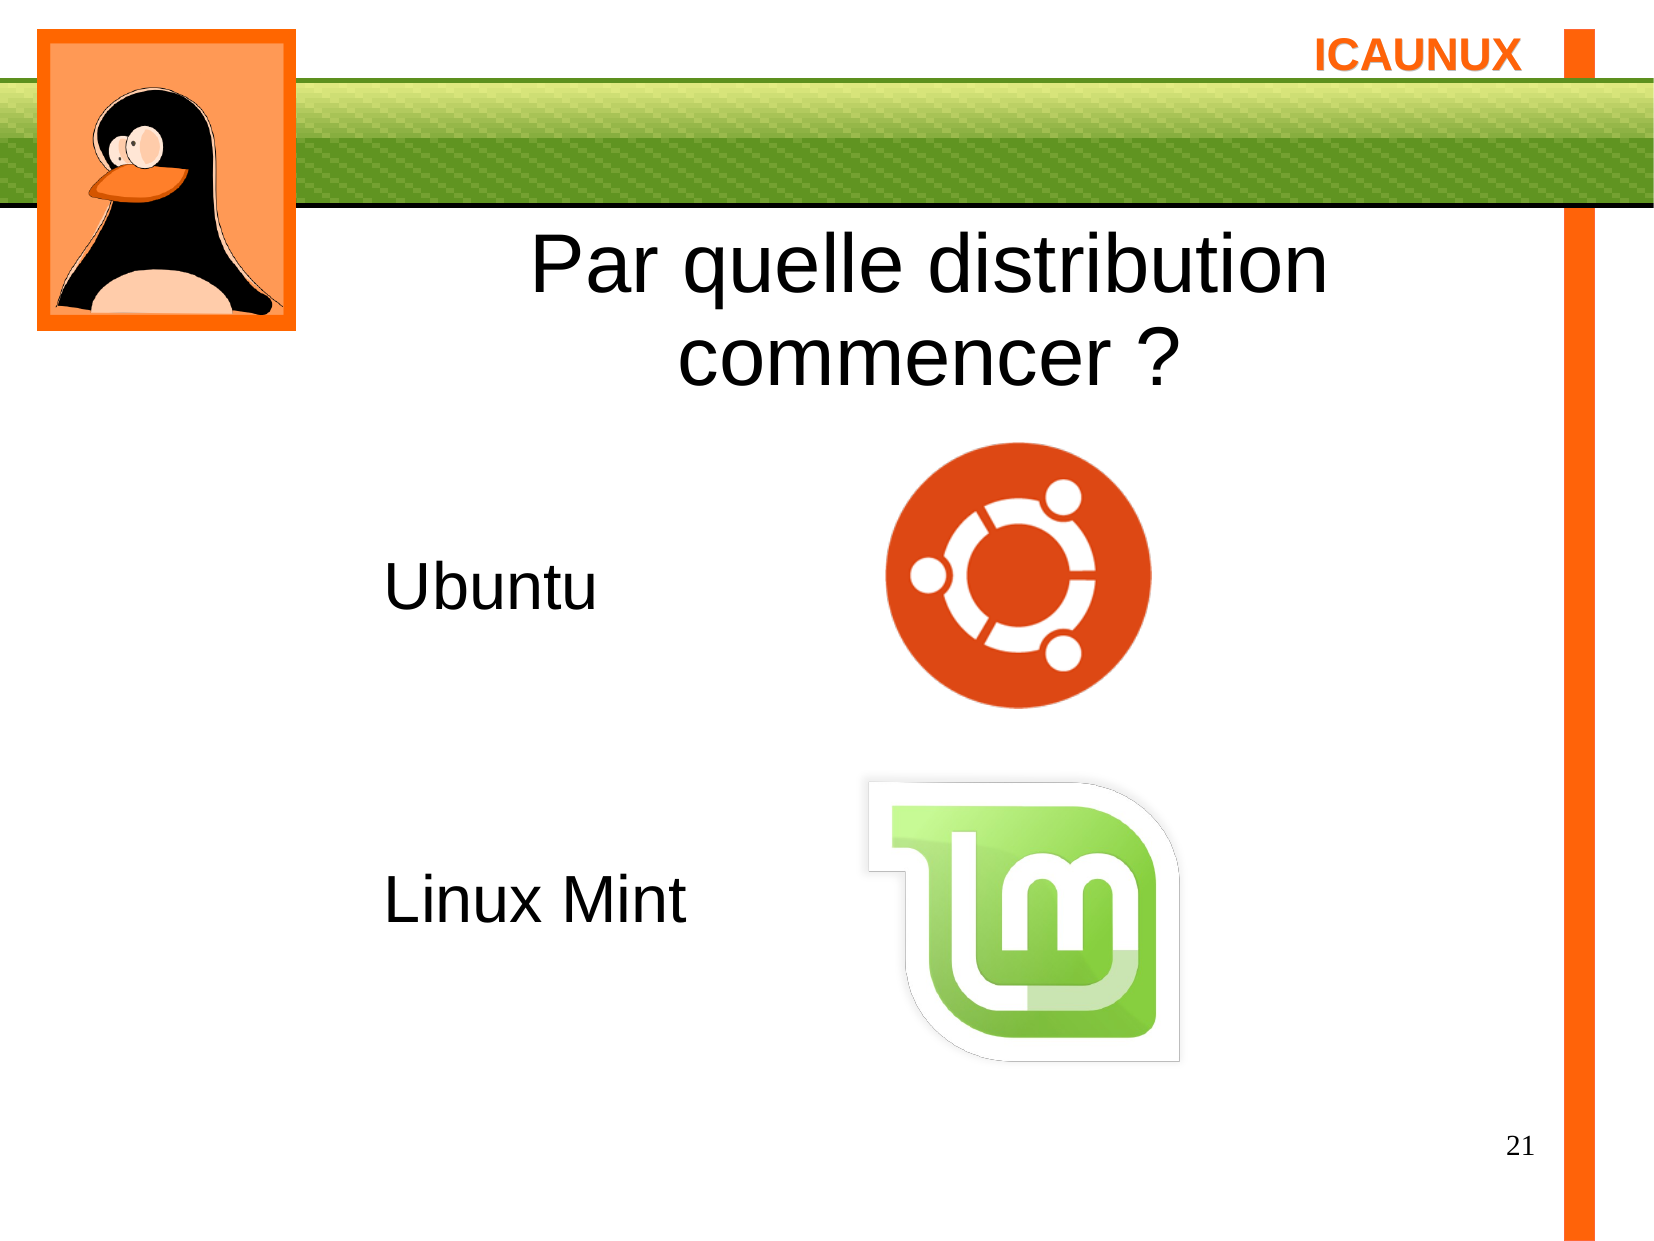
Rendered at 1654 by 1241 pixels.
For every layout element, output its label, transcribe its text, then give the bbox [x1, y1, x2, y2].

picture [885, 442, 1152, 709]
list Ubuntu Linux Mint [383, 549, 1536, 1022]
title Par quelle distribution commencer ? [324, 216, 1536, 403]
picture [0, 29, 1654, 331]
picture [856, 767, 1194, 1075]
